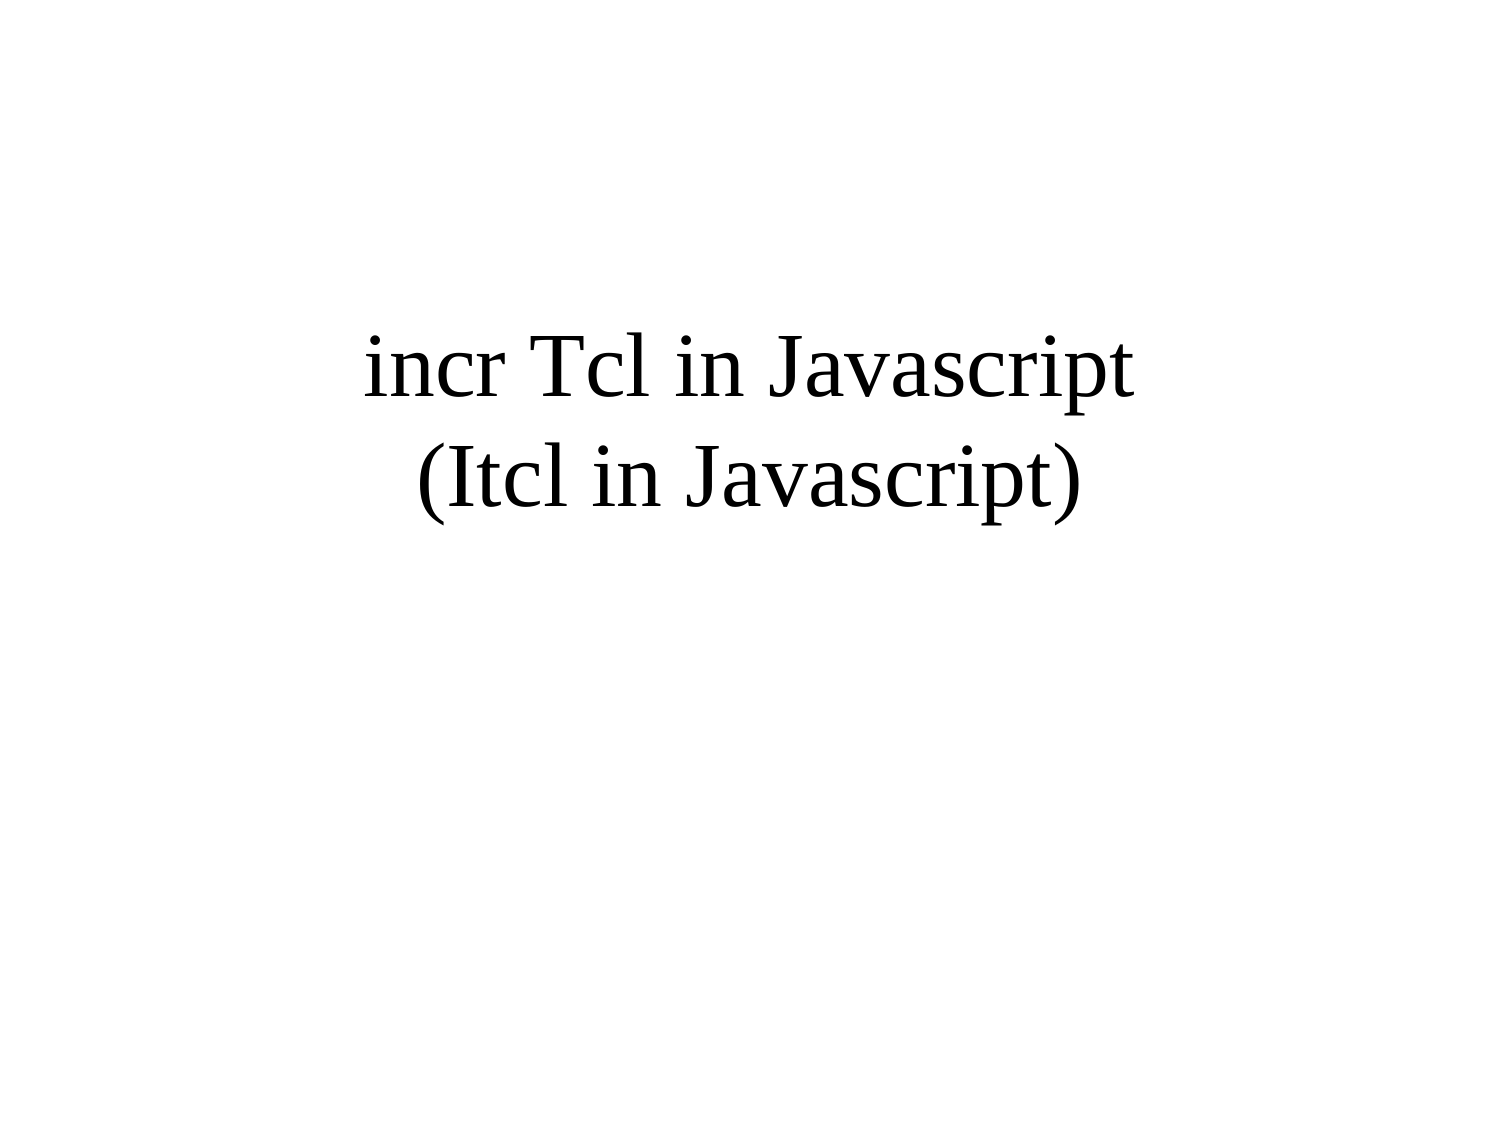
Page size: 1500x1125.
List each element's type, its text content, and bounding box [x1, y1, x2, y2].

text_box incr Tcl in Javascript (Itcl in Javascript) [112, 349, 1388, 591]
